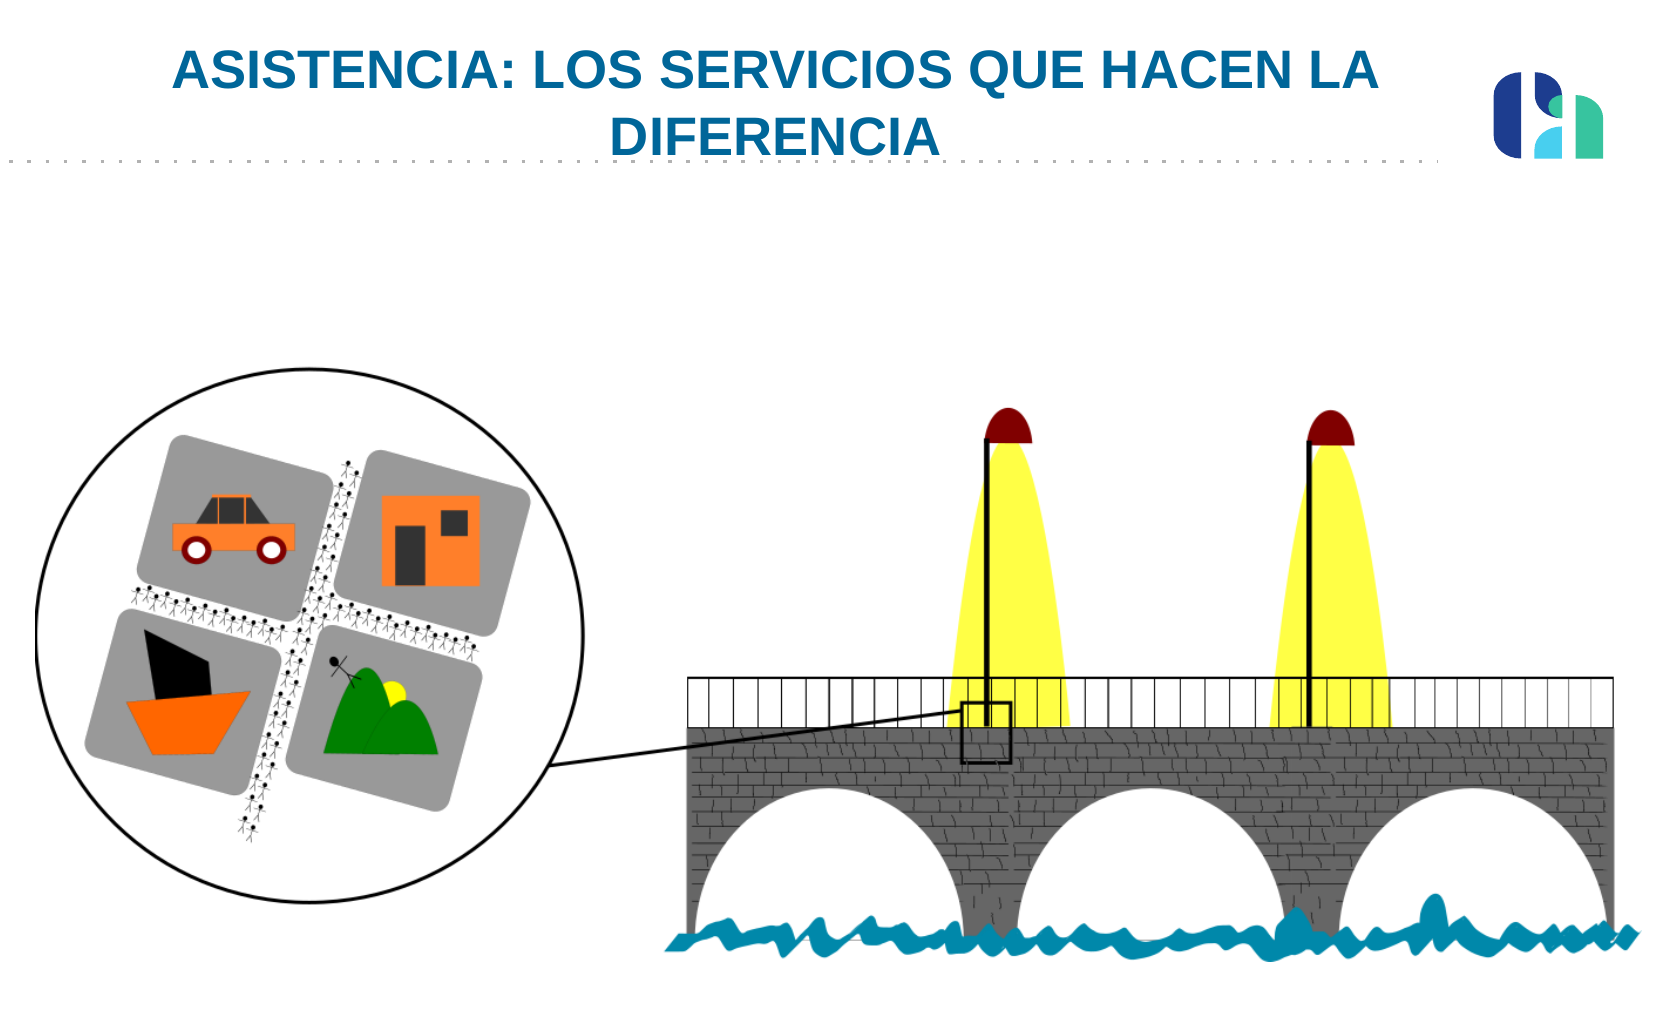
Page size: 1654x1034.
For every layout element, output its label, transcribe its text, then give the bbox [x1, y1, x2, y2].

text_box ASISTENCIA: LOS SERVICIOS QUE HACEN LA DIFERENCIA [76, 33, 1476, 168]
picture [1493, 72, 1604, 159]
picture [35, 354, 1642, 962]
